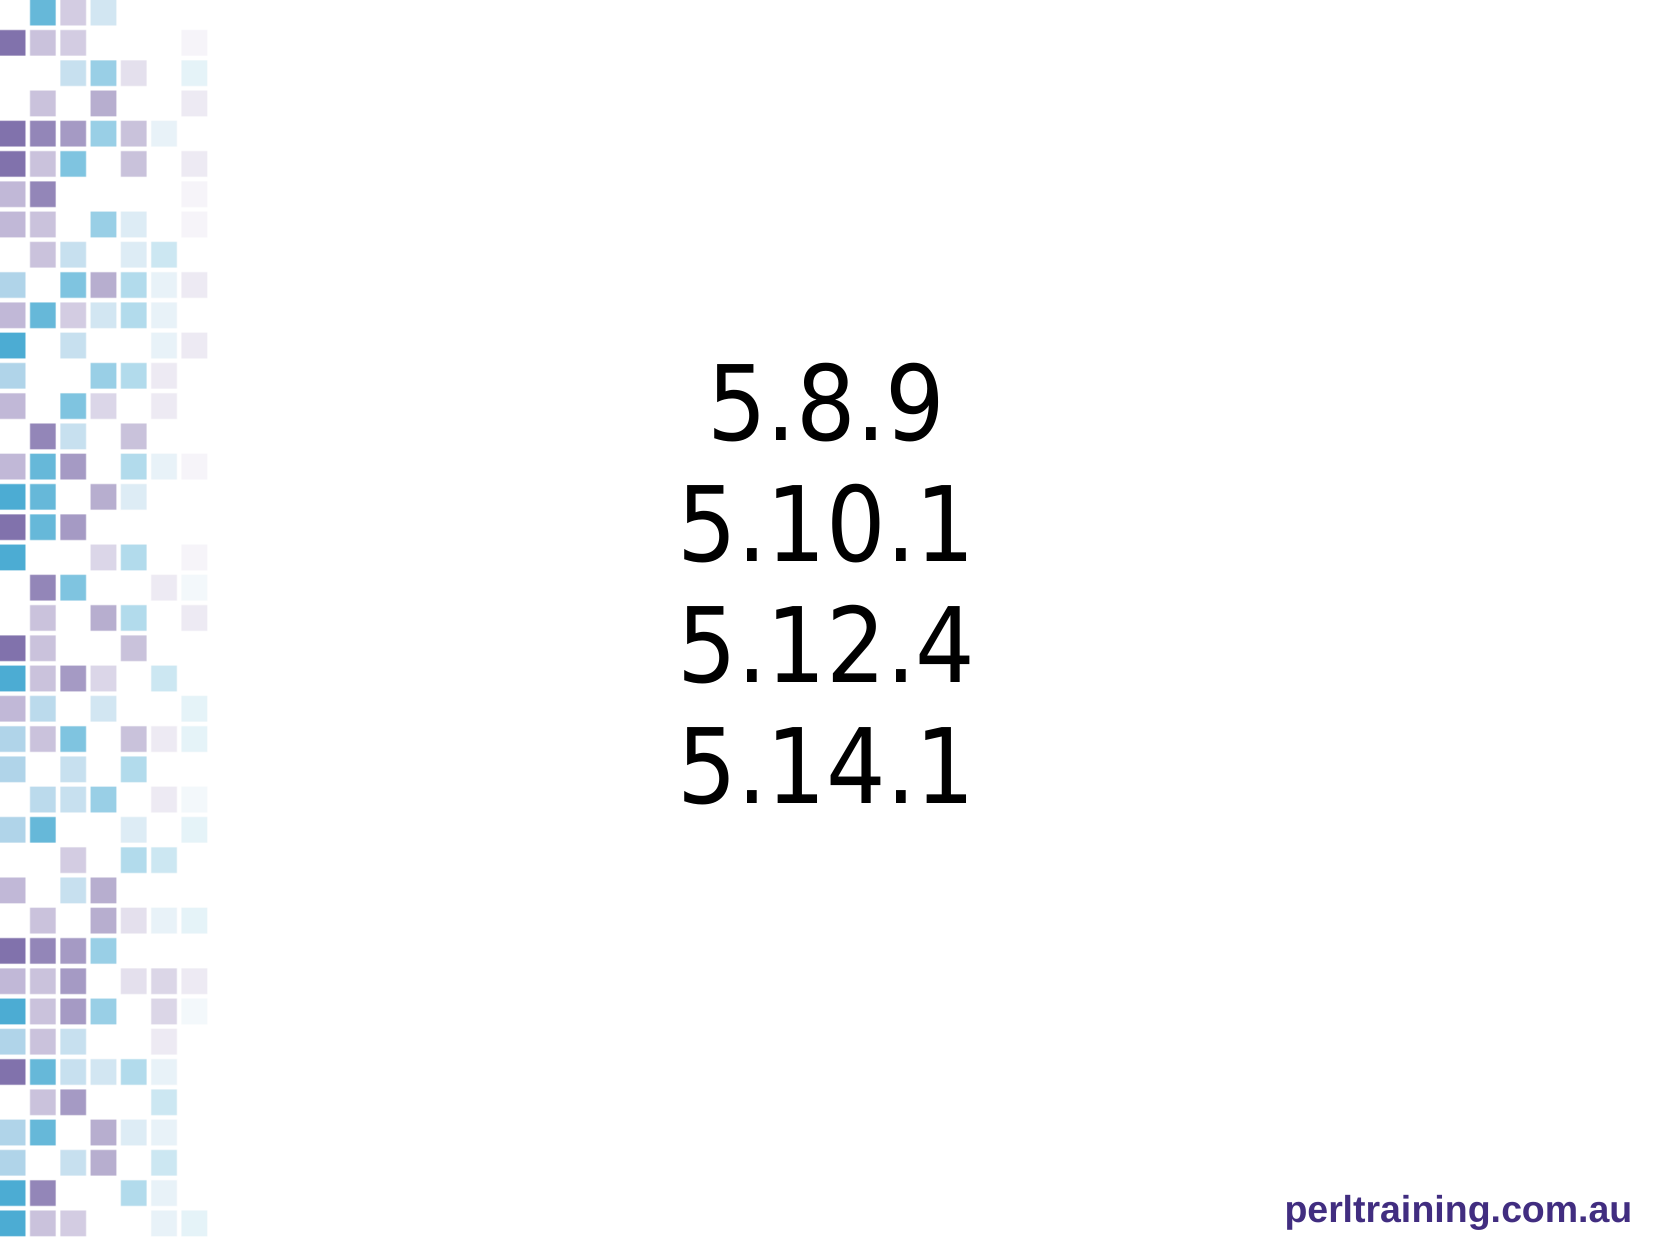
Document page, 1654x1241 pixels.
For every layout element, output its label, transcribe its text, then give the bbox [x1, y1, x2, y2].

picture [0, 0, 212, 1241]
title 5.8.9 5.10.1 5.12.4 5.14.1 [82, 49, 1571, 1123]
